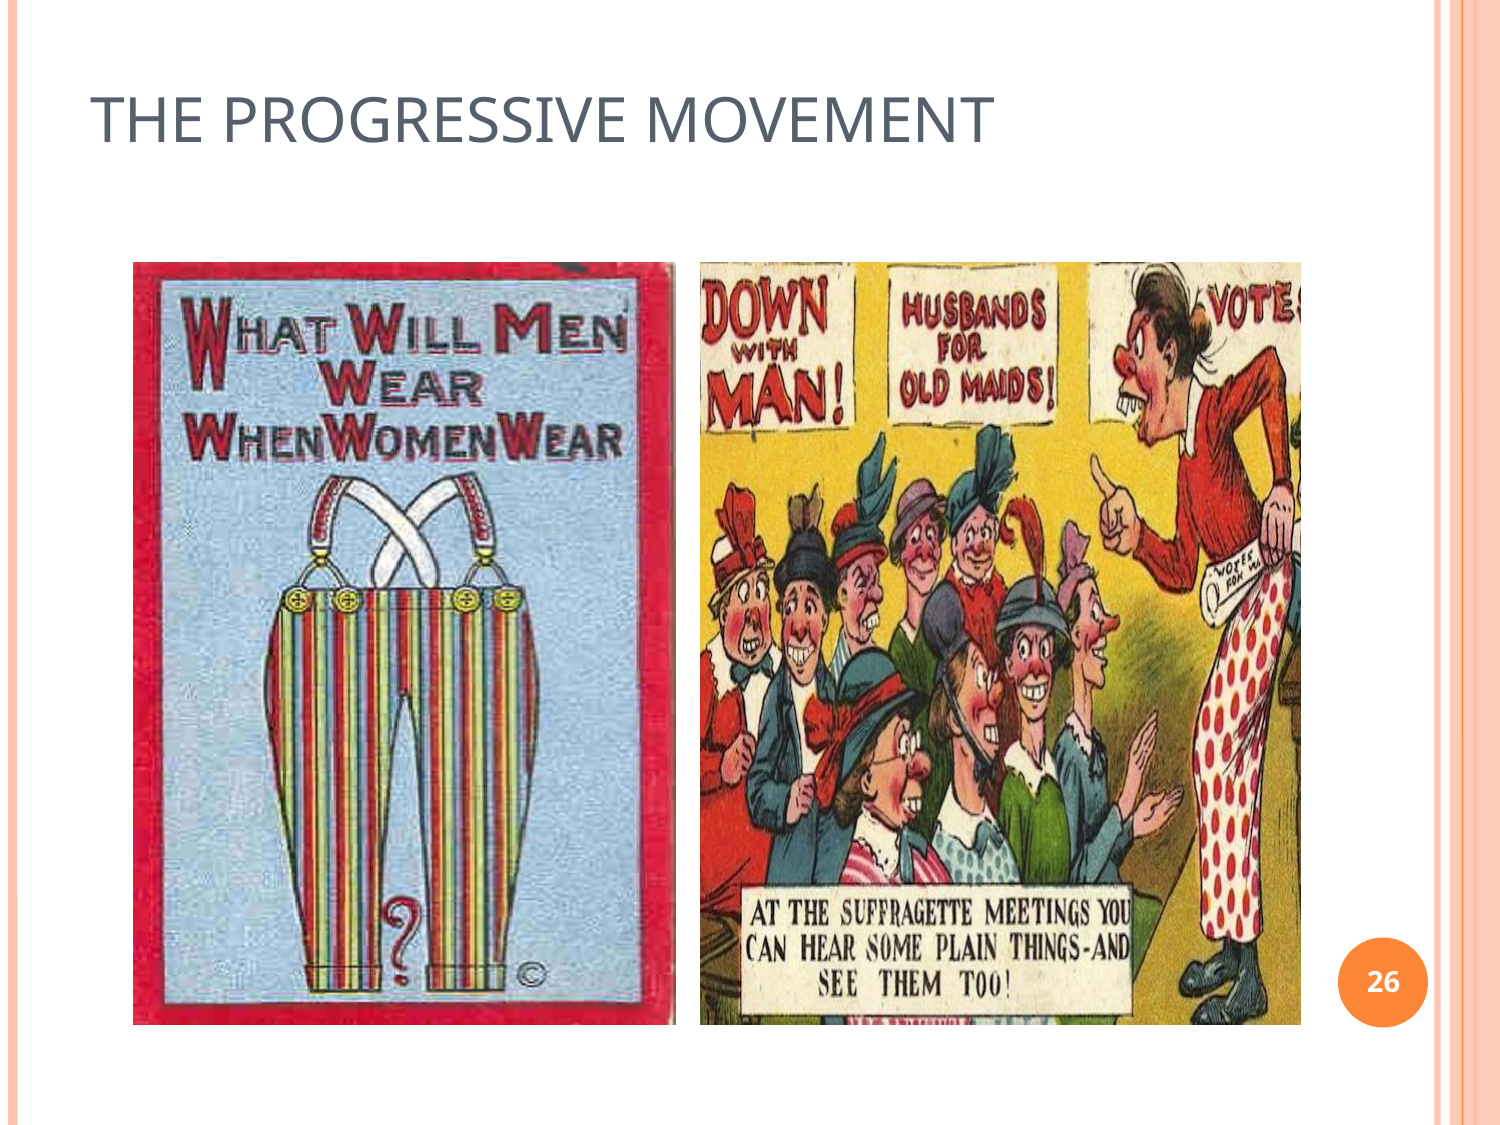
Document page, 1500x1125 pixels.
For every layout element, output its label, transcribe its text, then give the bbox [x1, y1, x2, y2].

picture [133, 262, 676, 1026]
picture [700, 262, 1301, 1026]
text_box 26 [1333, 940, 1434, 1027]
title The Progressive Movement [75, 45, 1300, 163]
